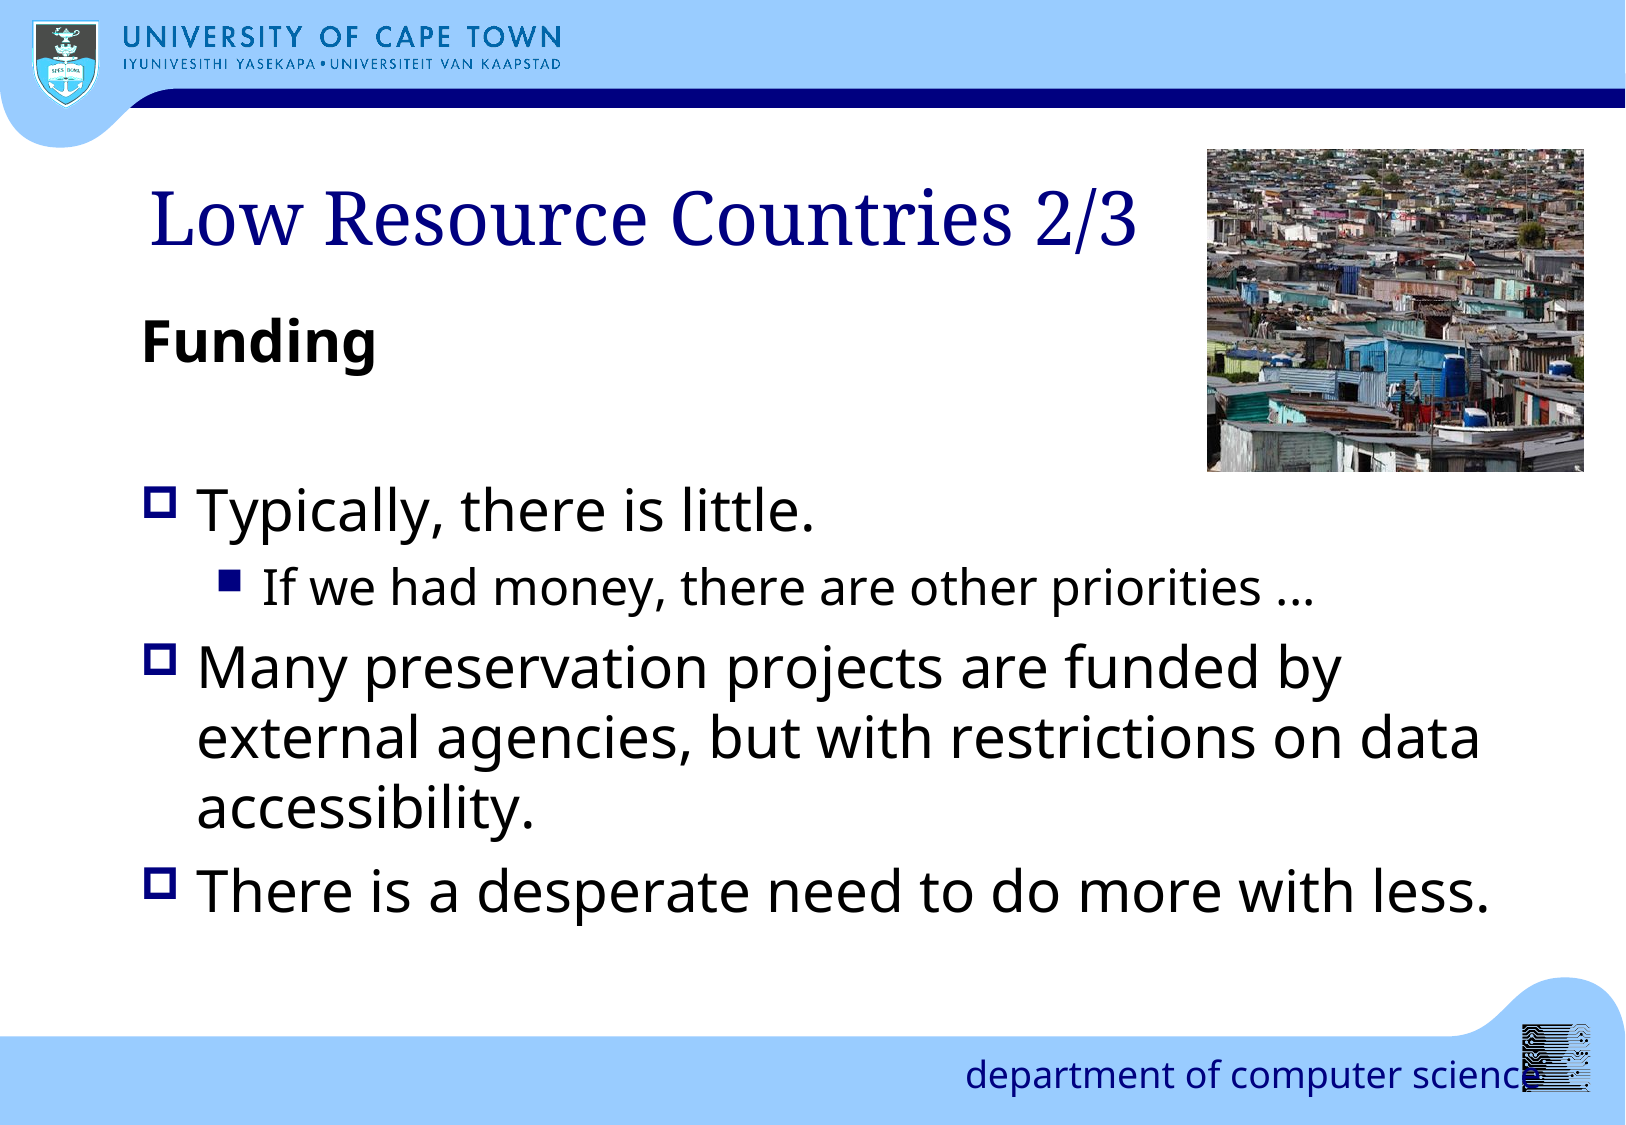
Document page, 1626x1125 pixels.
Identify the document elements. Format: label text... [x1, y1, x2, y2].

picture [120, 23, 563, 71]
list Funding Typically, there is little. If we had money, there are other priorities ... Many preservation projects are funded by external agencies, but with restrictions on data accessibility. There is a desperate need to do more with less. [125, 296, 1570, 1002]
picture [1207, 149, 1584, 472]
picture [1526, 1070, 1536, 1076]
title Low Resource Countries 2/3 [134, 140, 1571, 268]
picture [1522, 1024, 1591, 1092]
